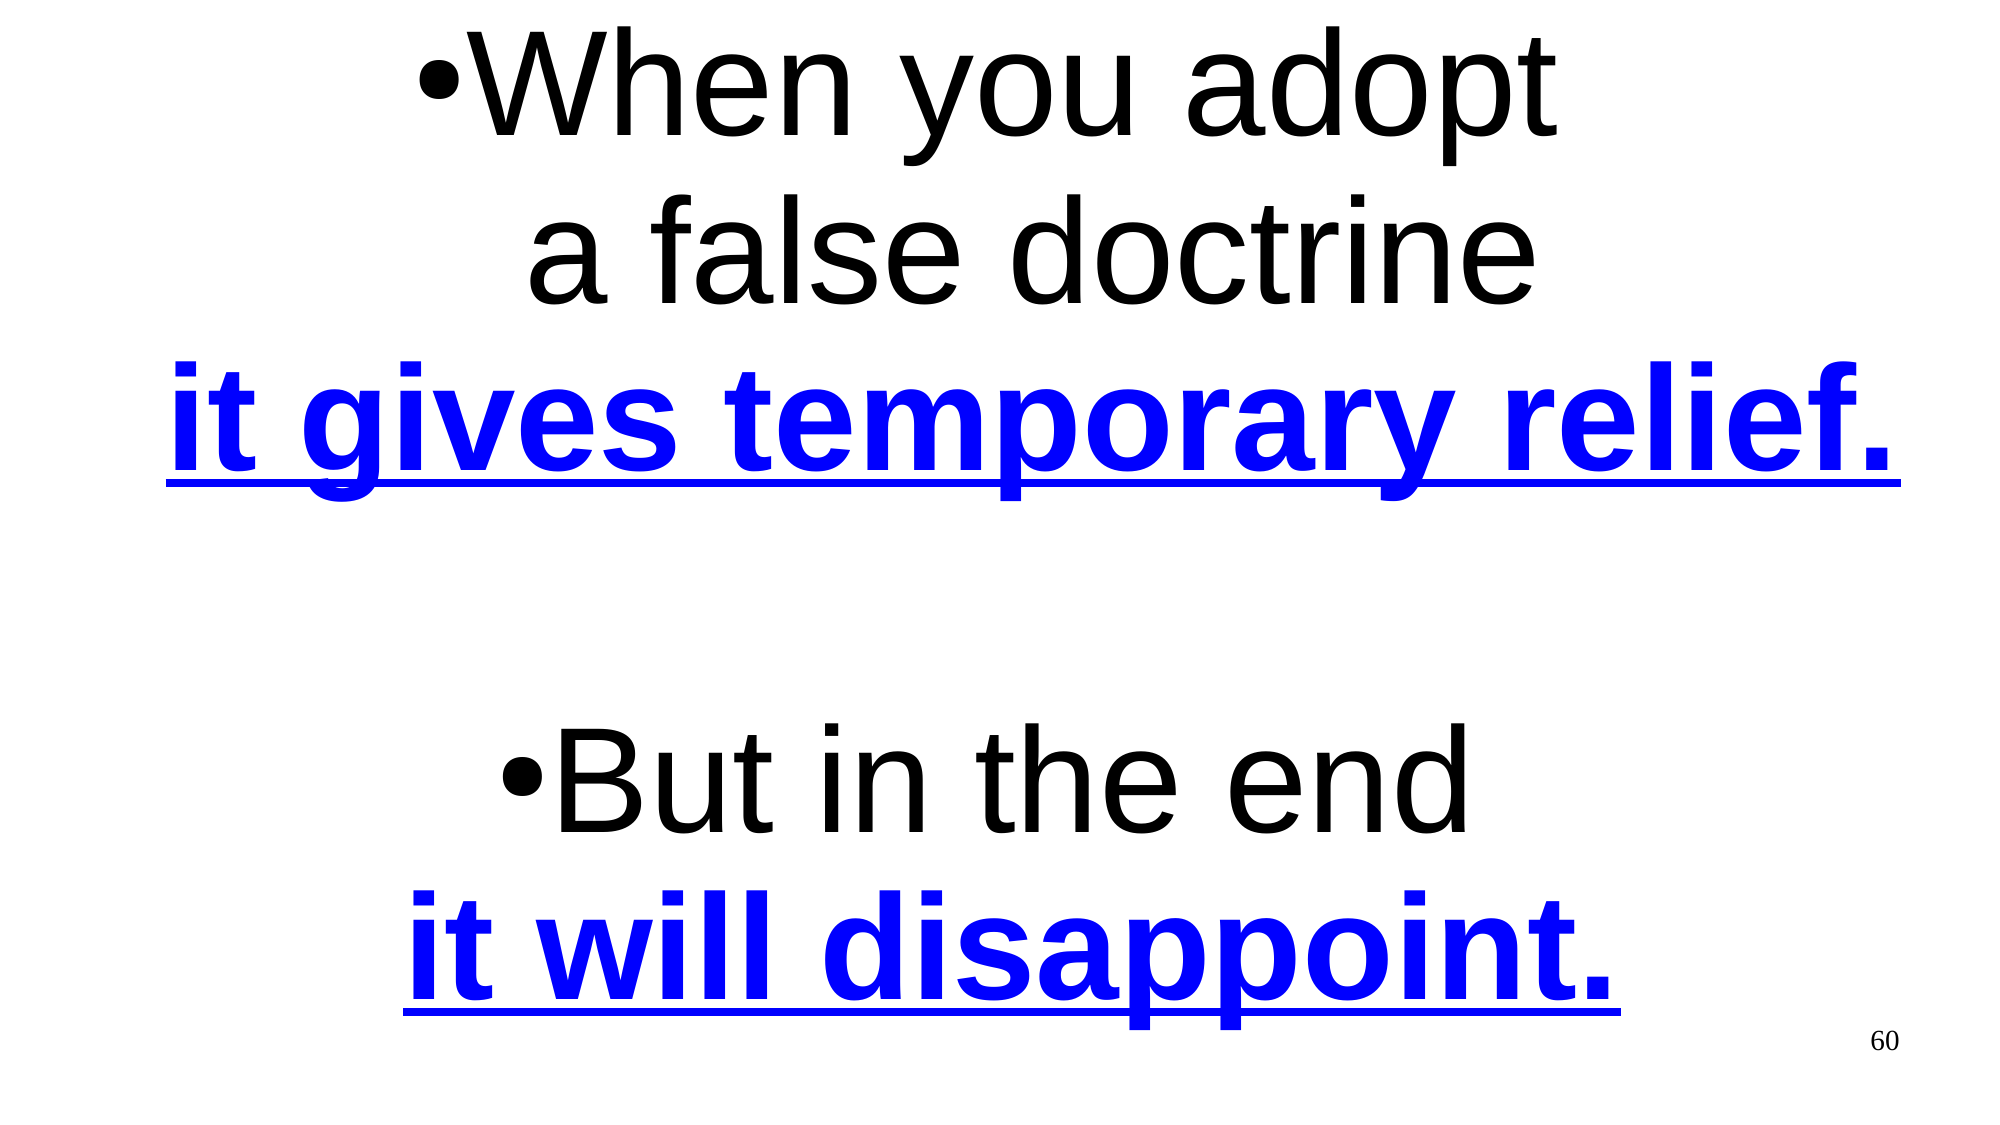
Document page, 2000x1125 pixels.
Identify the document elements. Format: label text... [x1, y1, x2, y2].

list When you adopt a false doctrine it gives temporary relief. But in the end it will disappoint. [0, 0, 1996, 1123]
